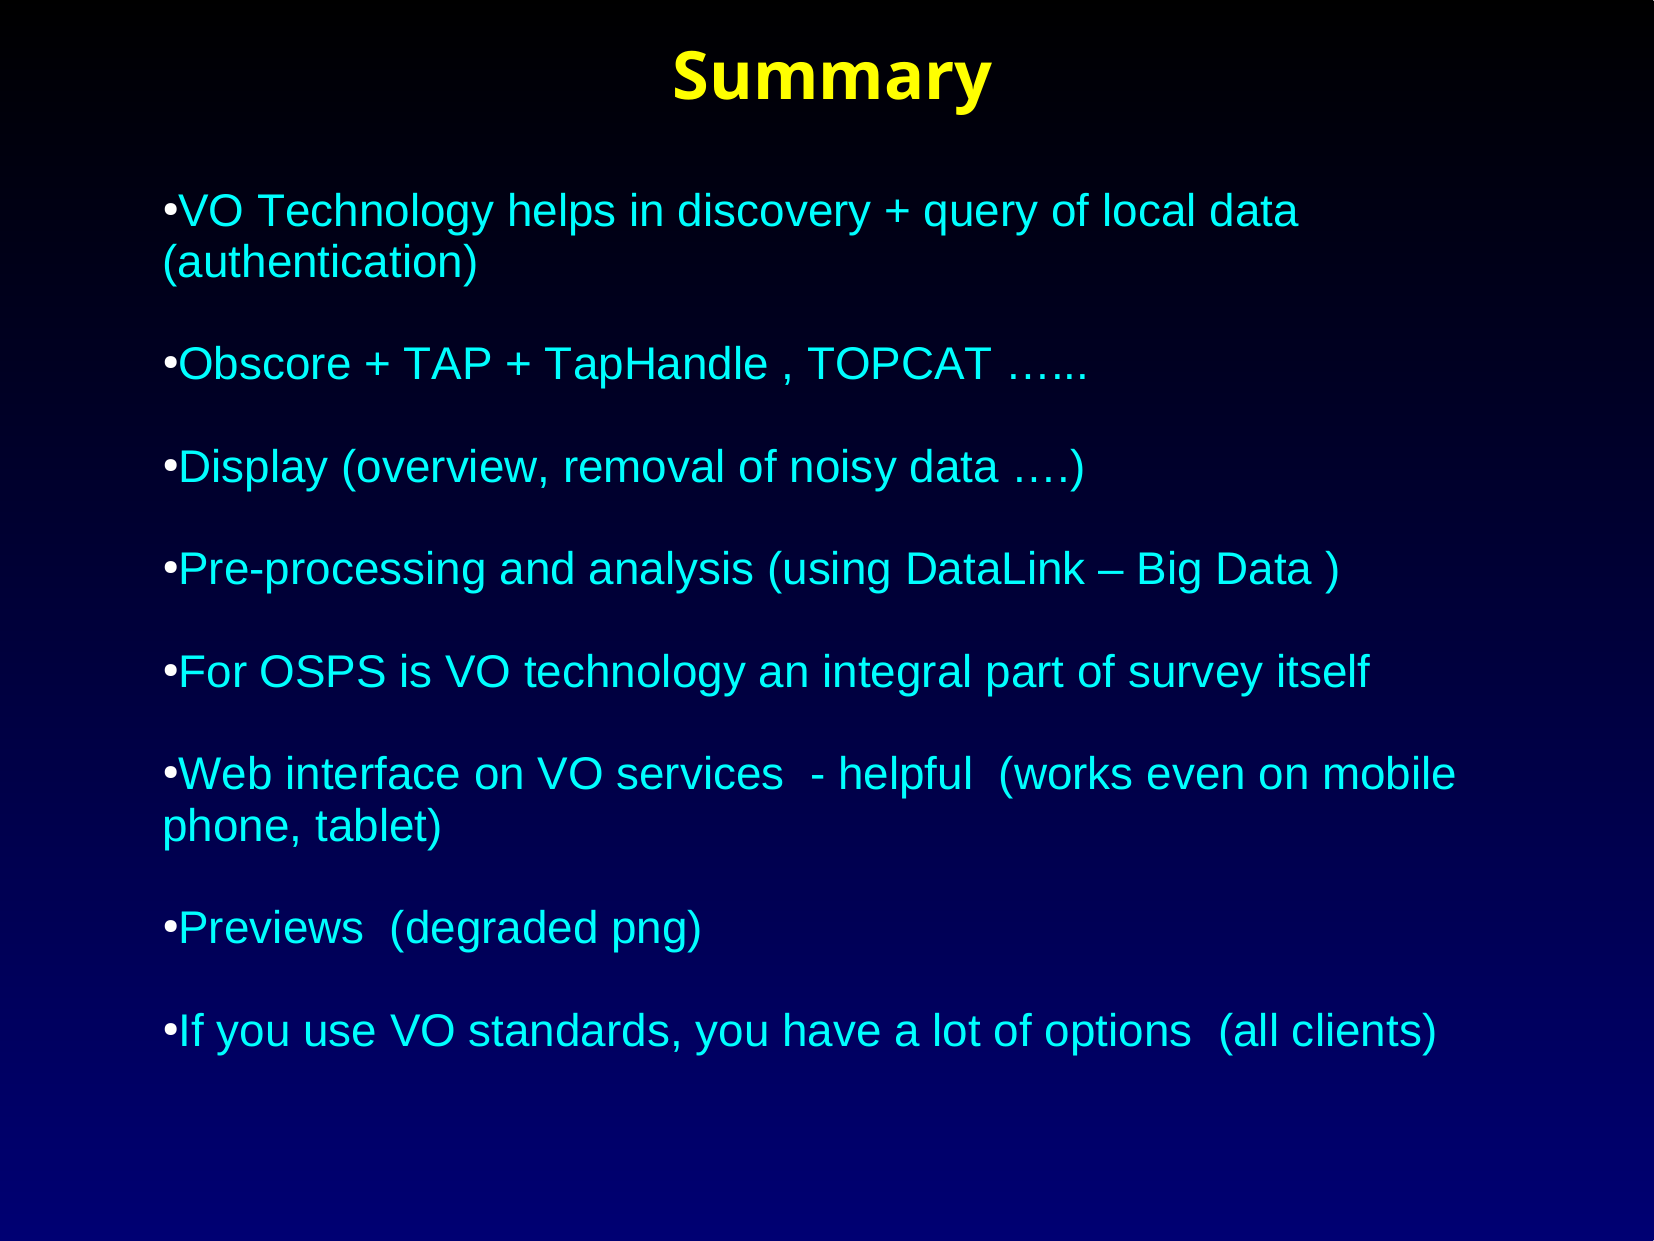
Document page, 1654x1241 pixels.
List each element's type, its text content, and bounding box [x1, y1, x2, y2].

title Summary [88, 29, 1577, 119]
list [88, 147, 1577, 1229]
text_box VO Technology helps in discovery + query of local data (authentication) Obscore + TAP + TapHandle , TOPCAT …... Display (overview, removal of noisy data ….) Pre-processing and analysis (using DataLink – Big Data ) For OSPS is VO technology an integral part of survey itself Web interface on VO services - helpful (works even on mobile phone, tablet) Previews (degraded png) If you use VO standards, you have a lot of options (all clients) [147, 177, 1536, 1064]
